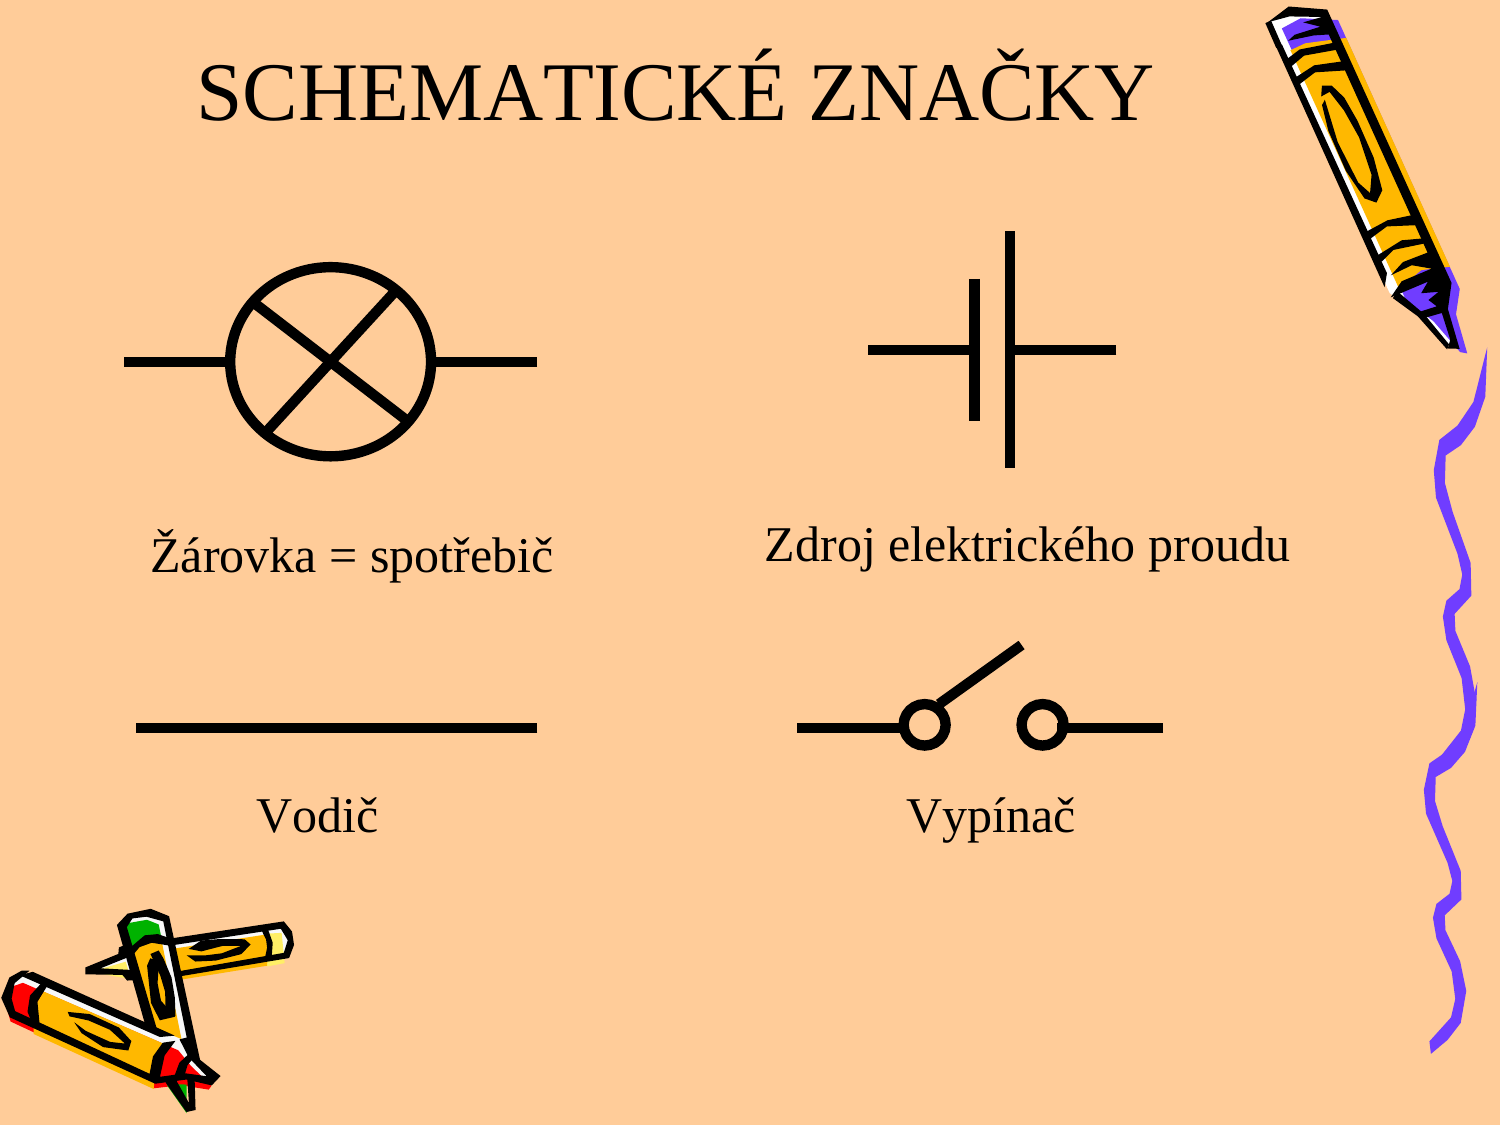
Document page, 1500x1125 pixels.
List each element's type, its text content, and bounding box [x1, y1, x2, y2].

text_box Žárovka = spotřebič [135, 515, 632, 591]
text_box Vypínač [891, 774, 1093, 851]
text_box [903, 704, 946, 746]
text_box [1021, 704, 1064, 746]
text_box [230, 267, 431, 457]
text_box Vodič [242, 774, 408, 851]
text_box Zdroj elektrického proudu [749, 503, 1329, 579]
title SCHEMATICKÉ ZNAČKY [112, 30, 1240, 146]
